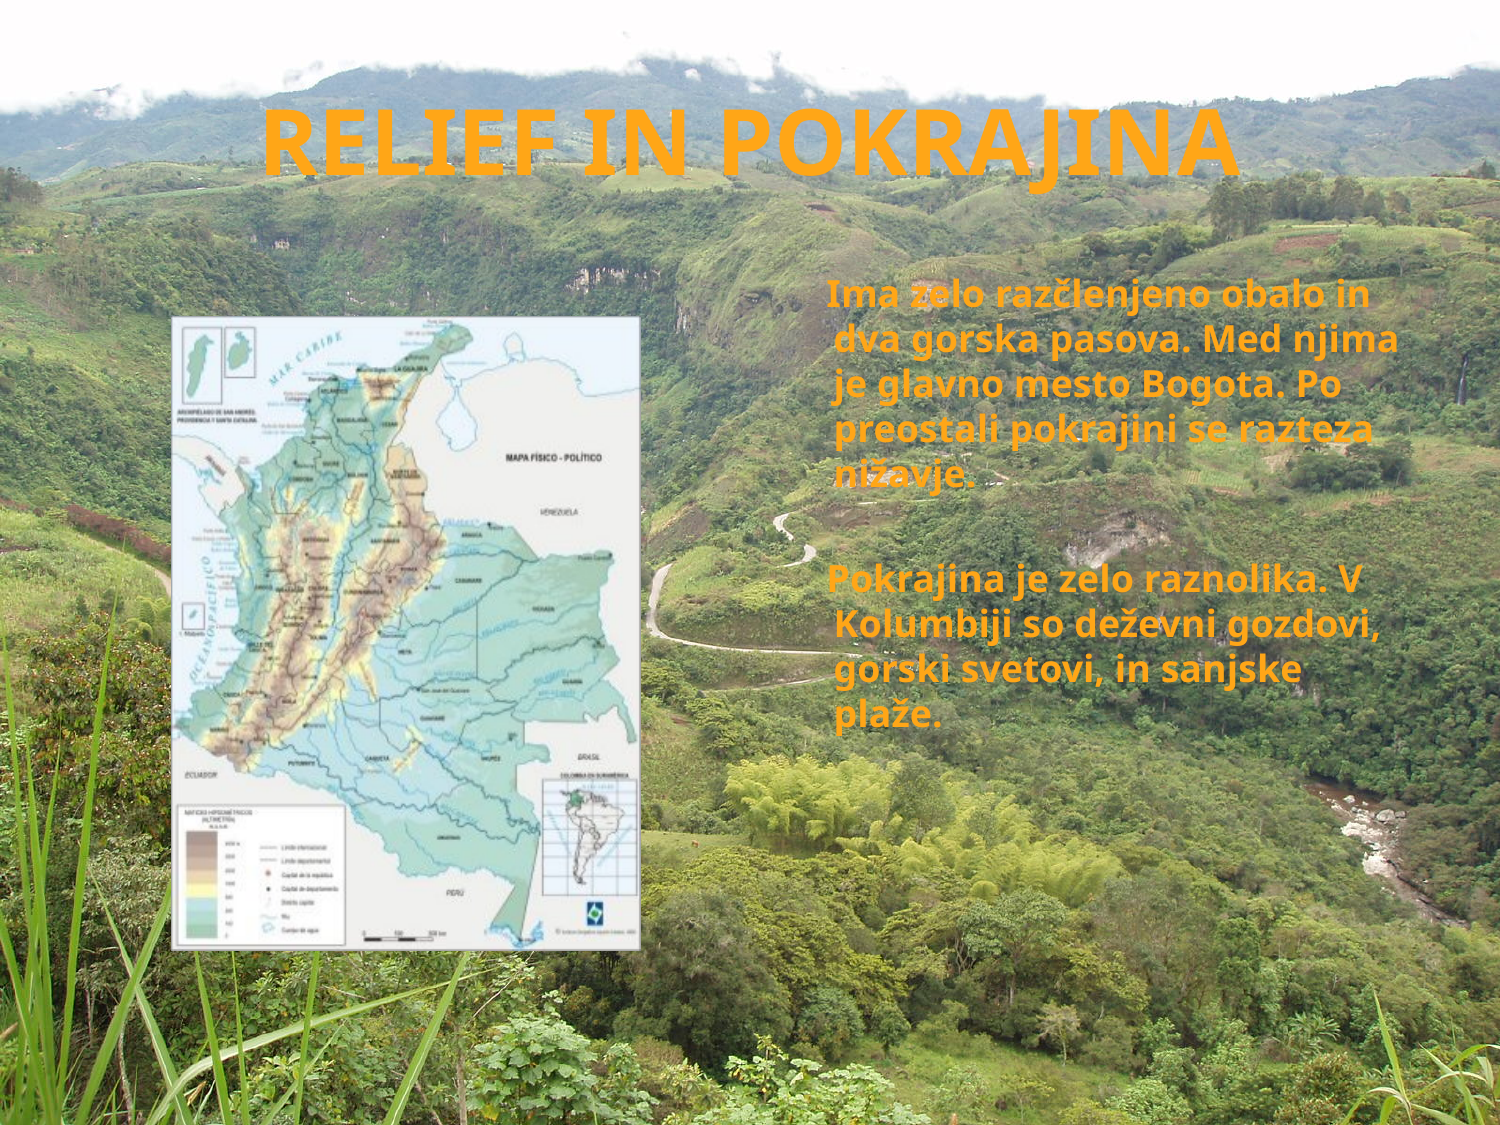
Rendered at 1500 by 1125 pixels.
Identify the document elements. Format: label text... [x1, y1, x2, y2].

title RELIEF IN POKRAJINA [75, 45, 1425, 233]
list Ima zelo razčlenjeno obalo in dva gorska pasova. Med njima je glavno mesto Bogota. Po preostali pokrajini se razteza nižavje. Pokrajina je zelo raznolika. V Kolumbiji so deževni gozdovi, gorski svetovi, in sanjske plaže. [762, 262, 1425, 1005]
picture [0, 0, 1500, 1125]
